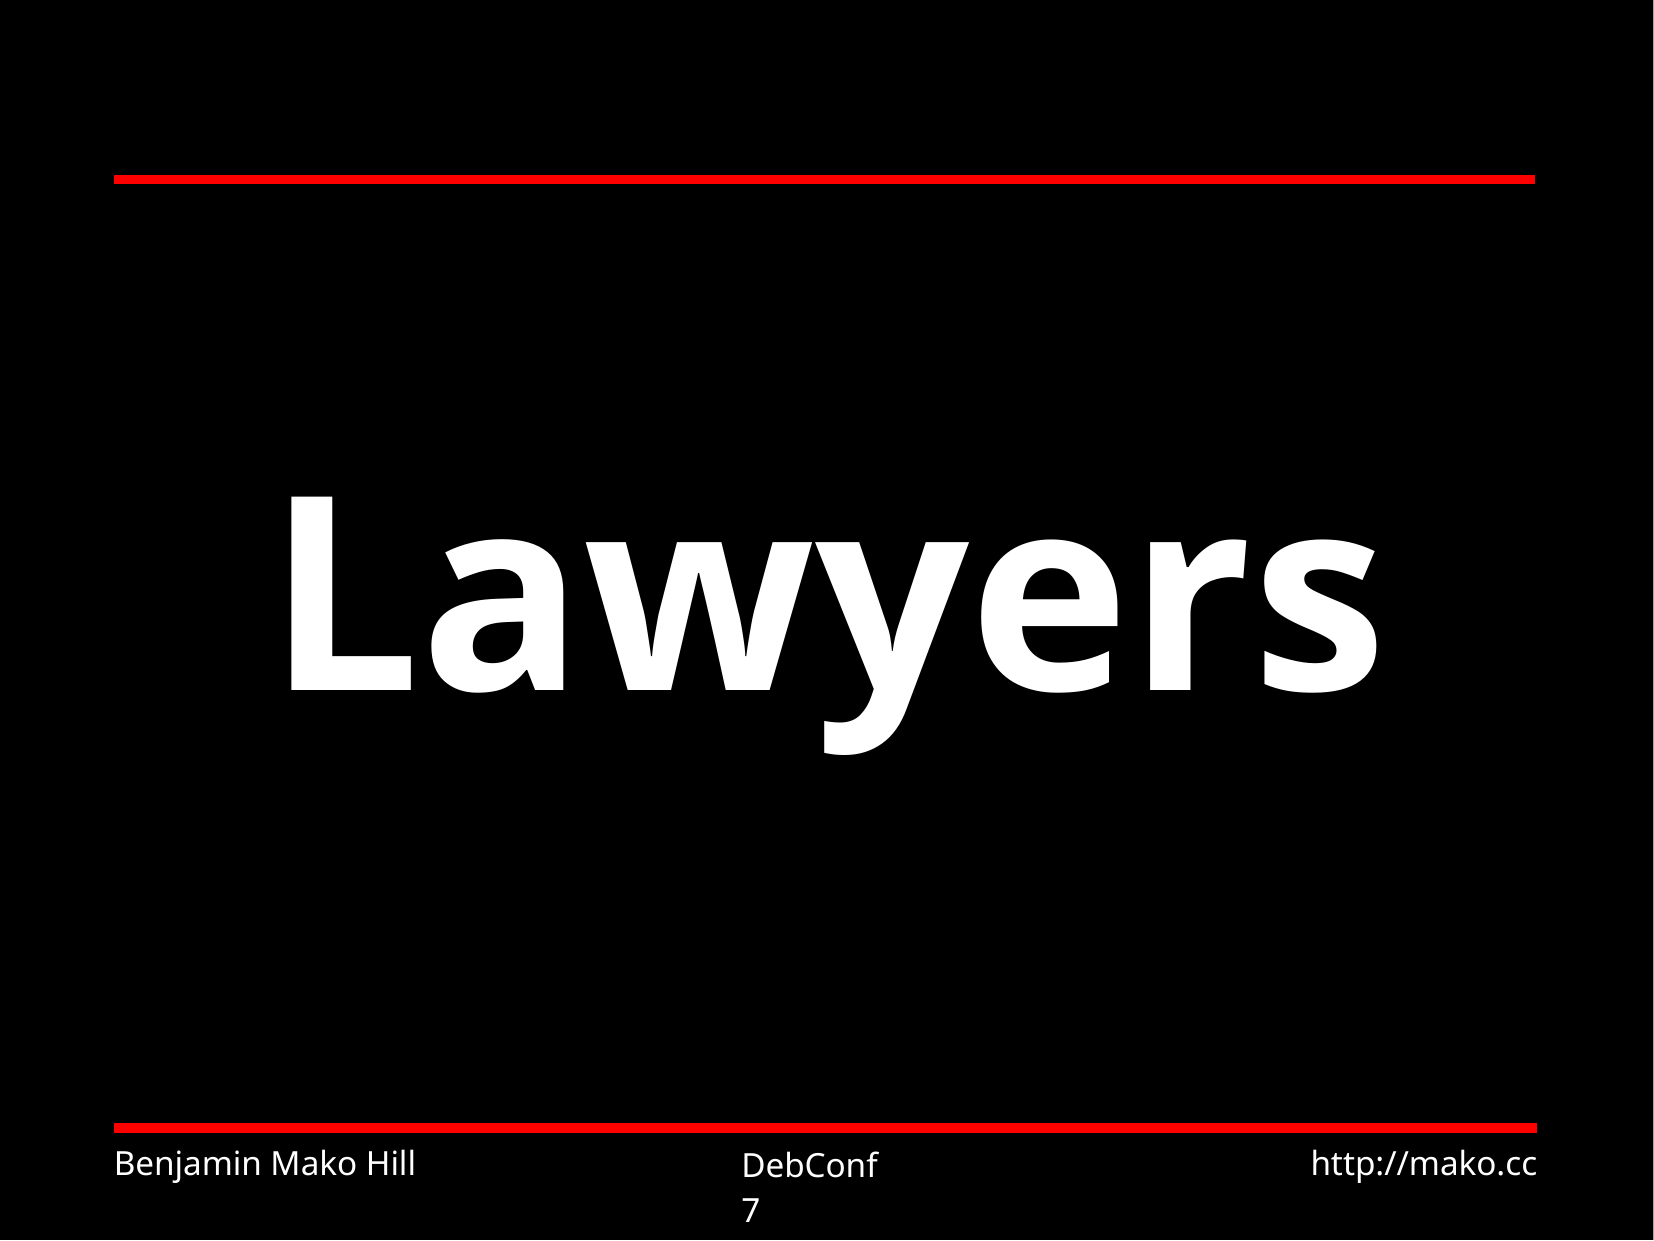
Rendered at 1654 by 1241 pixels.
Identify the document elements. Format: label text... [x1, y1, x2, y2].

subtitle Lawyers [129, 167, 1525, 1004]
